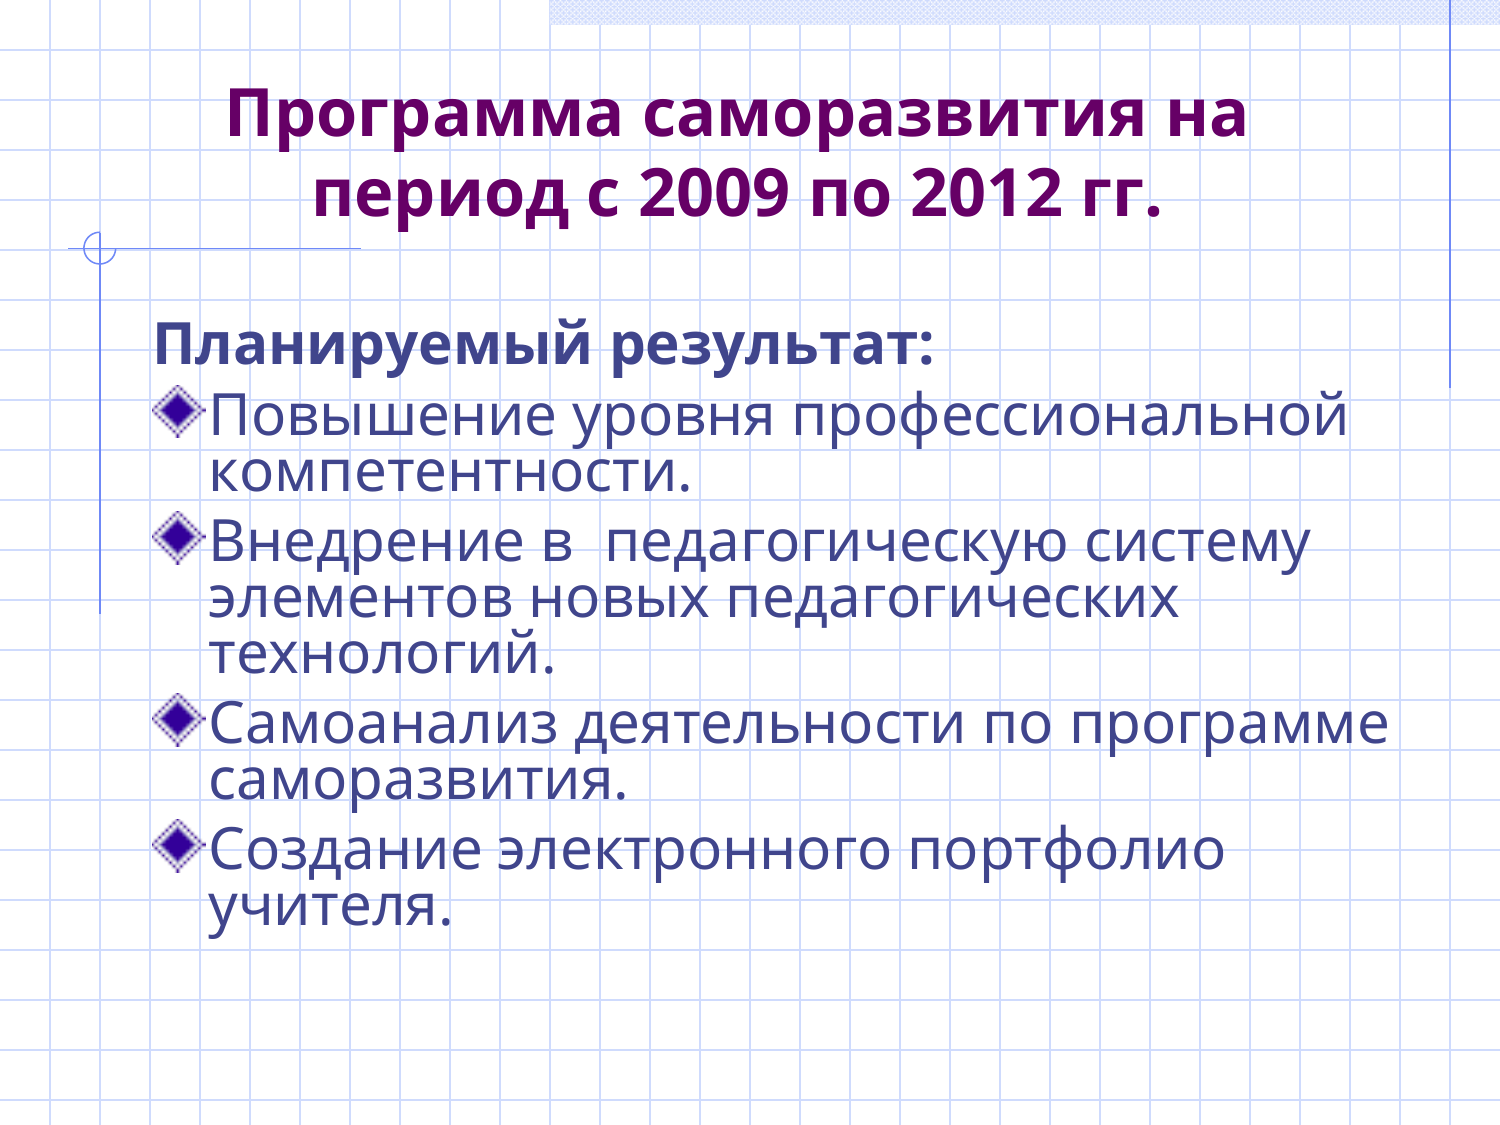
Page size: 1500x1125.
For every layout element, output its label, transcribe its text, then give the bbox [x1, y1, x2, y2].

picture [549, 0, 1449, 25]
list Планируемый результат: Повышение уровня профессиональной компетентности. Внедрение в педагогическую систему элементов новых педагогических технологий. Самоанализ деятельности по программе саморазвития. Создание электронного портфолио учителя. [137, 312, 1413, 988]
title Программа саморазвития на период с 2009 по 2012 гг. [99, 49, 1375, 238]
picture [1451, 0, 1500, 25]
